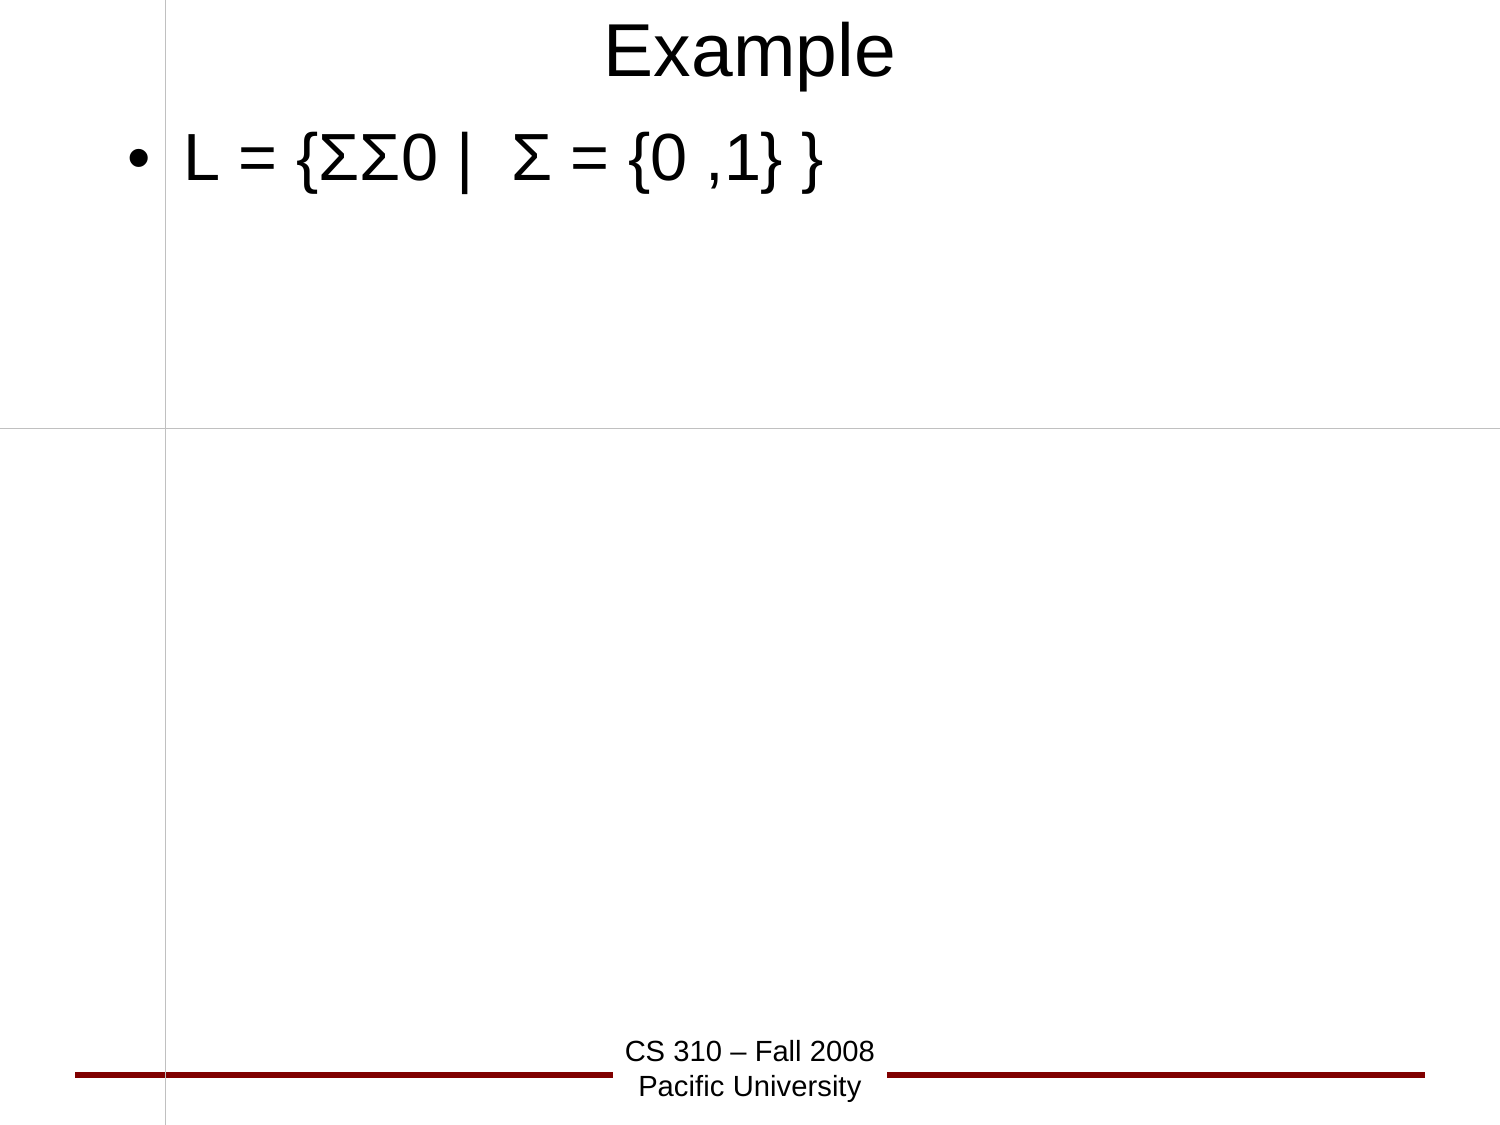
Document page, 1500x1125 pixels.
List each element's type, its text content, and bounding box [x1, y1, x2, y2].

title Example [112, 0, 1388, 100]
list L = {ΣΣ0 | Σ = {0 ,1} } [112, 112, 1388, 1001]
